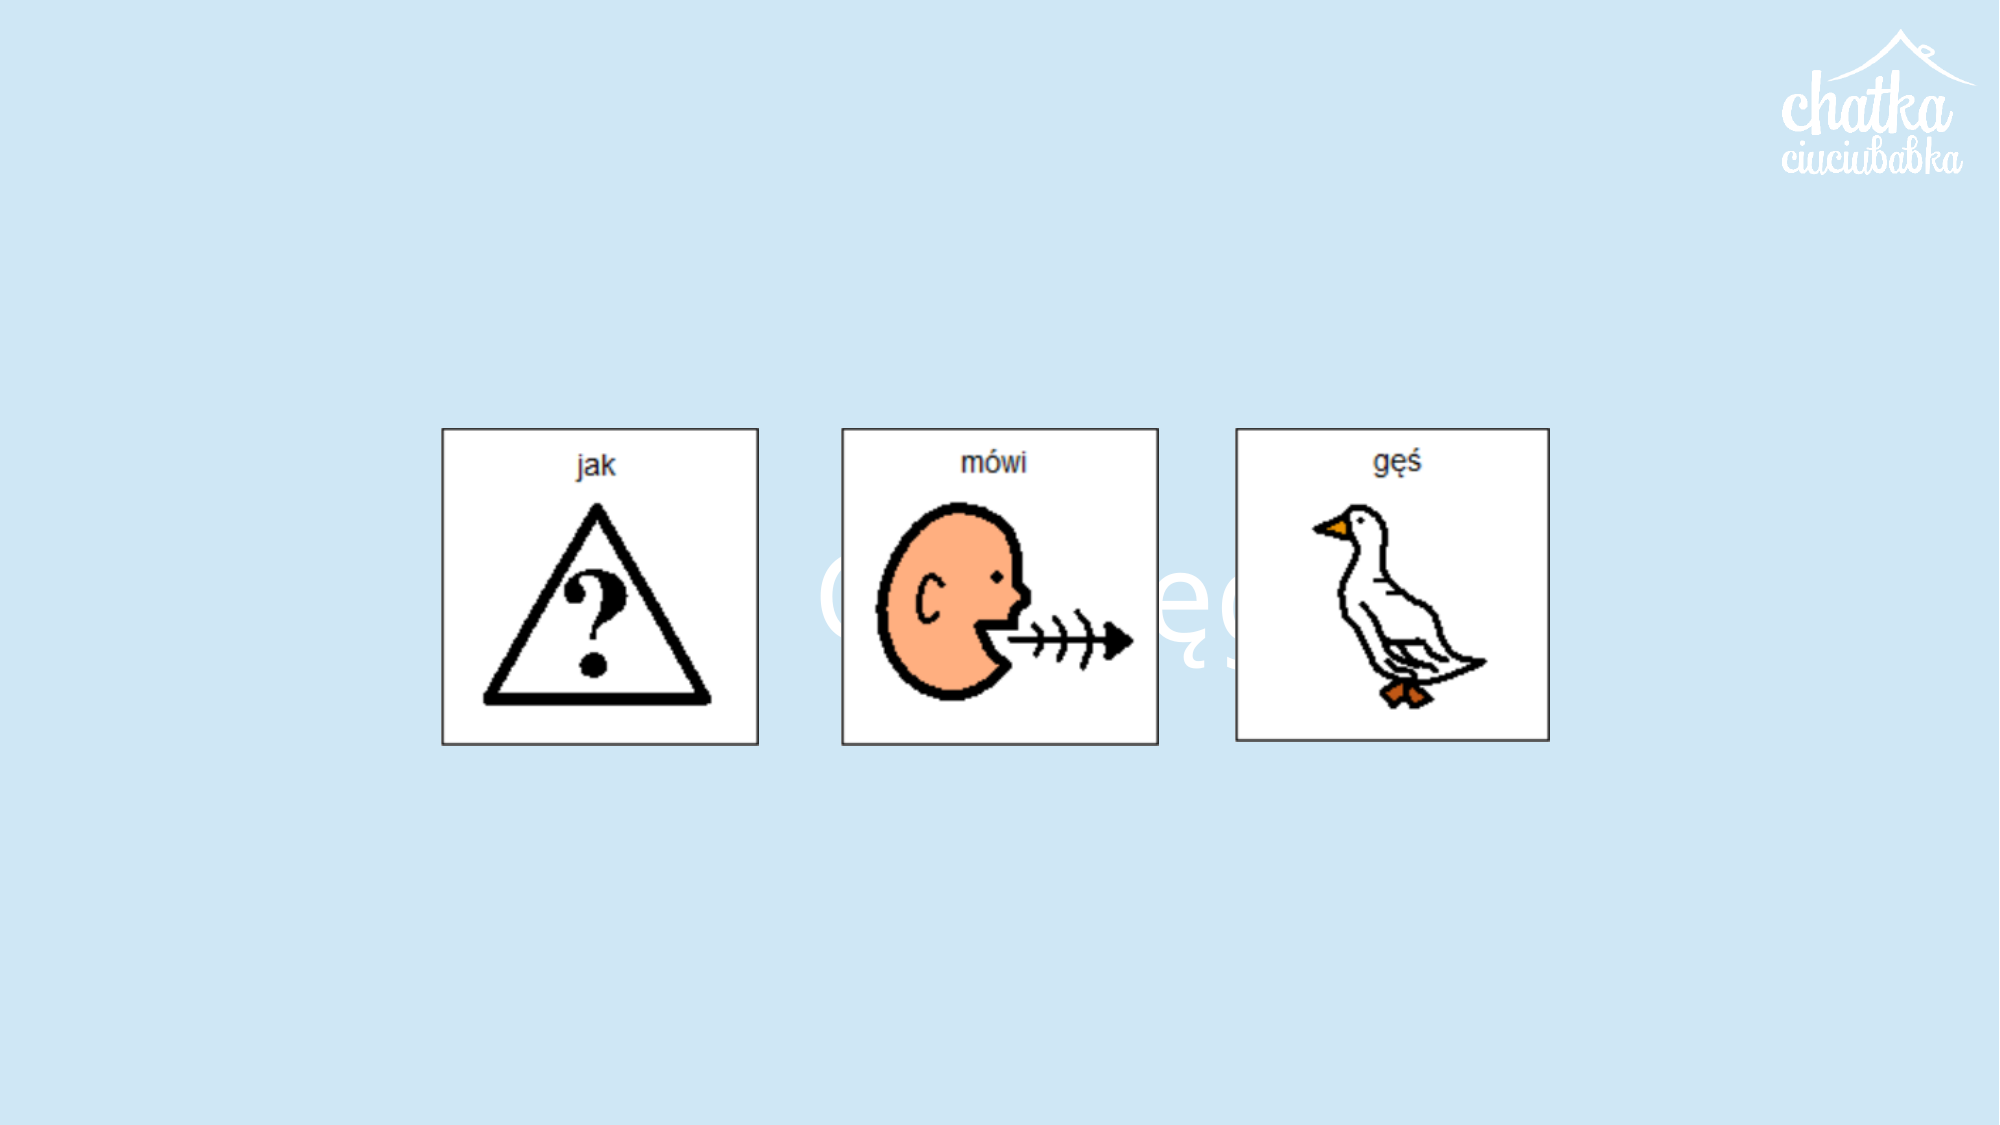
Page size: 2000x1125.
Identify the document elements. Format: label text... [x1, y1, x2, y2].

title Gęś gęga. [799, 526, 2000, 964]
picture [1755, 5, 1991, 241]
picture [441, 428, 759, 746]
picture [841, 428, 1159, 746]
picture [1235, 428, 1550, 742]
